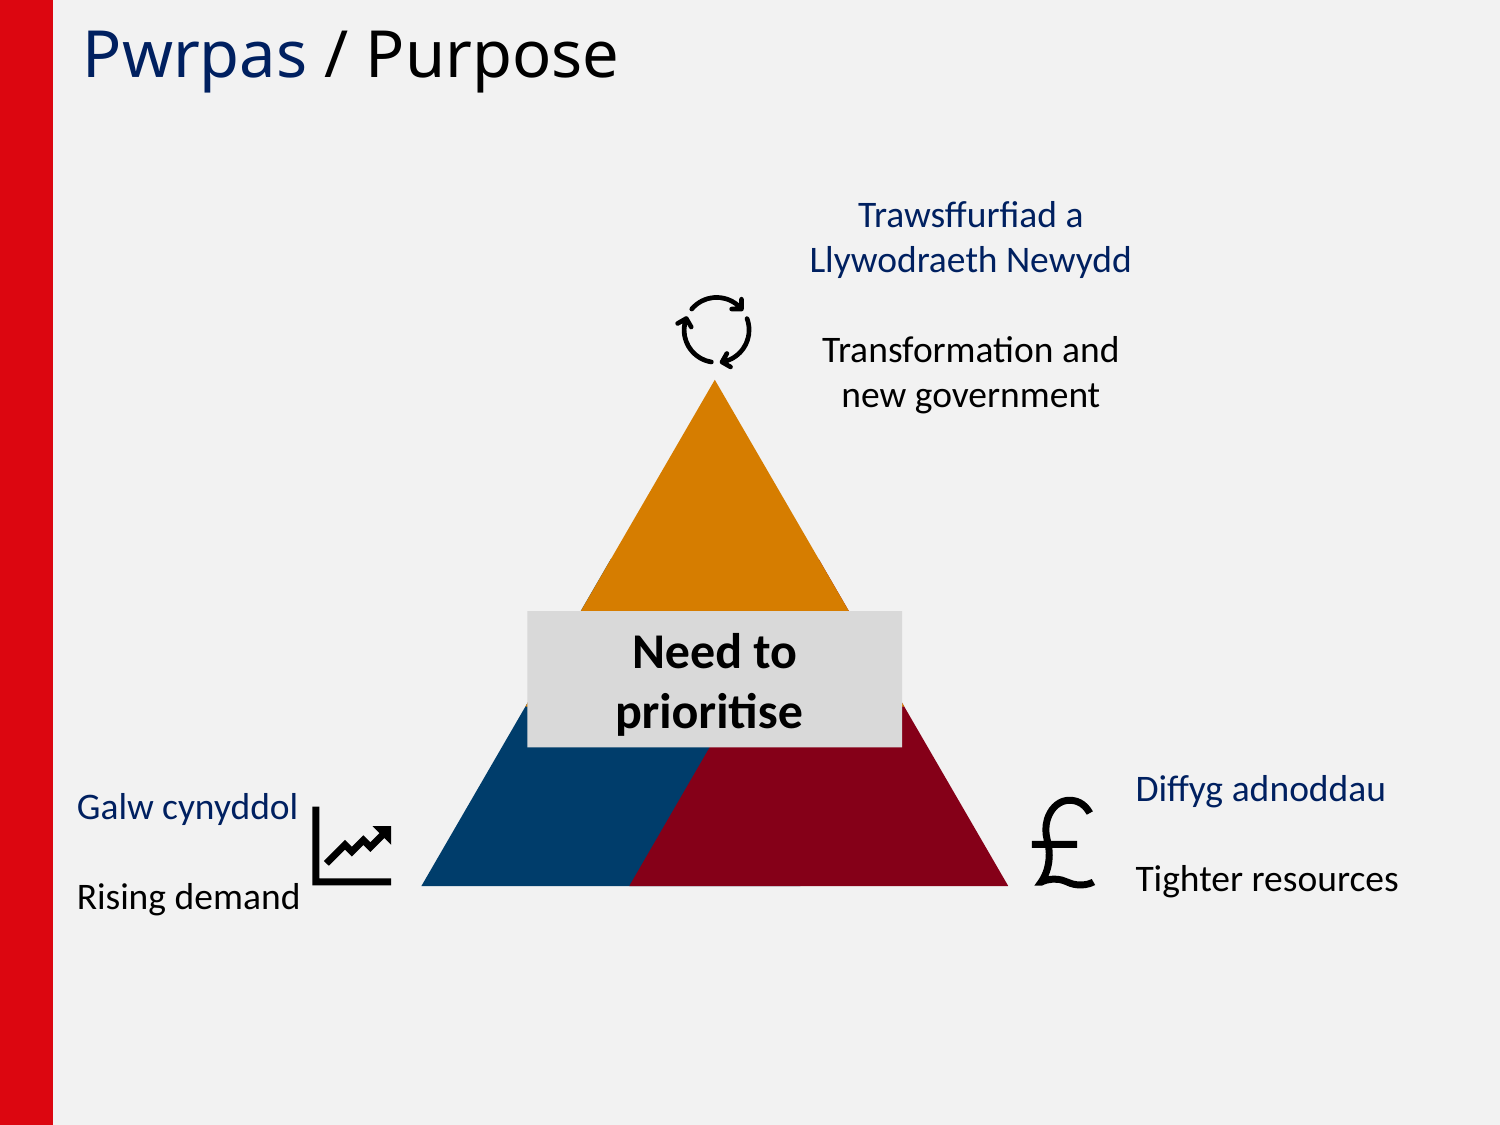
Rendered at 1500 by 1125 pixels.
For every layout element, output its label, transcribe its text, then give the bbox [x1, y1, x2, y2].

text_box Diffyg adnoddau Tighter resources [1120, 756, 1481, 908]
picture [658, 274, 772, 388]
text_box Galw cynyddol Rising demand [61, 774, 361, 927]
title Pwrpas / Purpose [67, 13, 1362, 177]
picture [1008, 785, 1120, 899]
text_box Trawsffurfiad a Llywodraeth Newydd Transformation and new government [791, 182, 1151, 426]
text_box [421, 703, 1008, 887]
text_box [580, 388, 849, 611]
picture [361, 789, 409, 903]
text_box Need to prioritise [527, 611, 903, 748]
